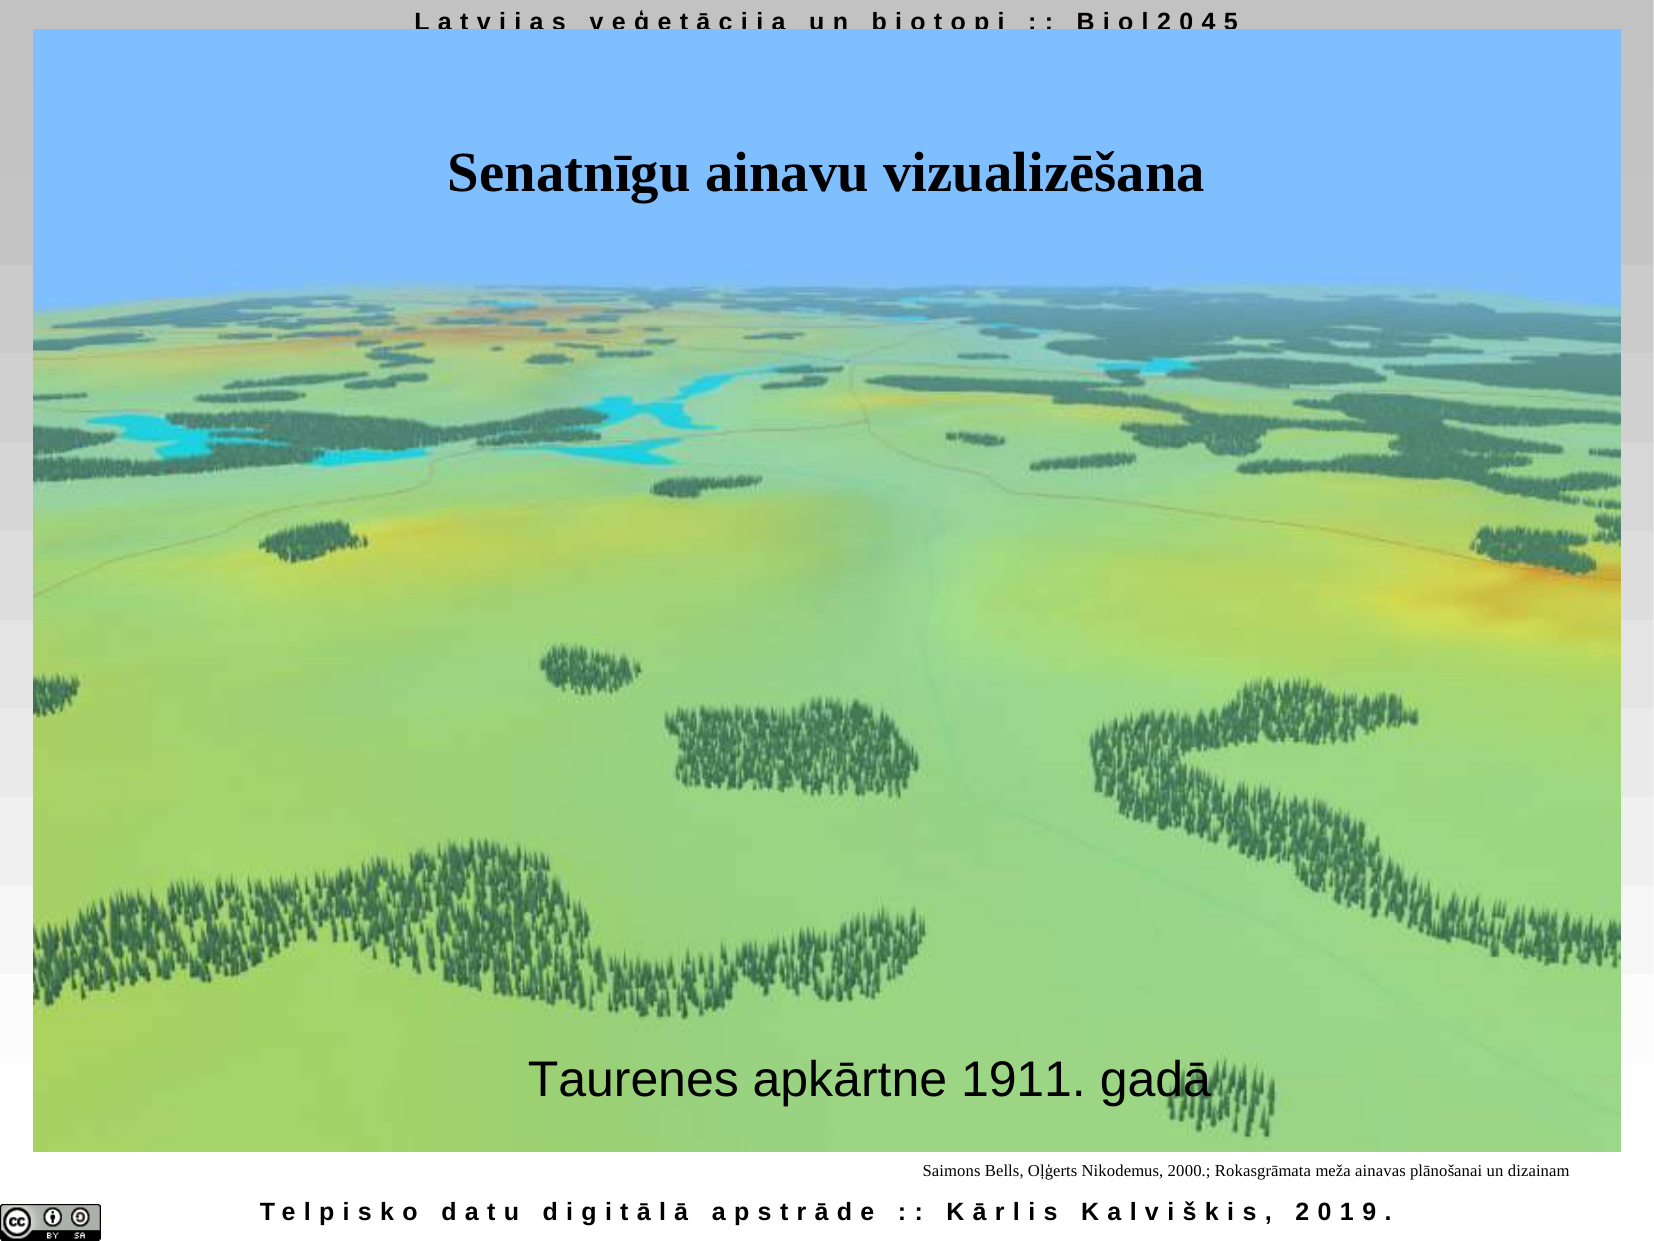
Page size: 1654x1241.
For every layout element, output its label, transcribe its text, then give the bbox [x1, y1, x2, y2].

picture [0, 0, 1654, 1241]
title Senatnīgu ainavu vizualizēšana [29, 49, 1625, 296]
text_box Saimons Bells, Oļģerts Nikodemus, 2000.; Rokasgrāmata meža ainavas plānošanai un dizainam [922, 1161, 1571, 1180]
text_box Taurenes apkārtne 1911. gadā [527, 1051, 1212, 1108]
